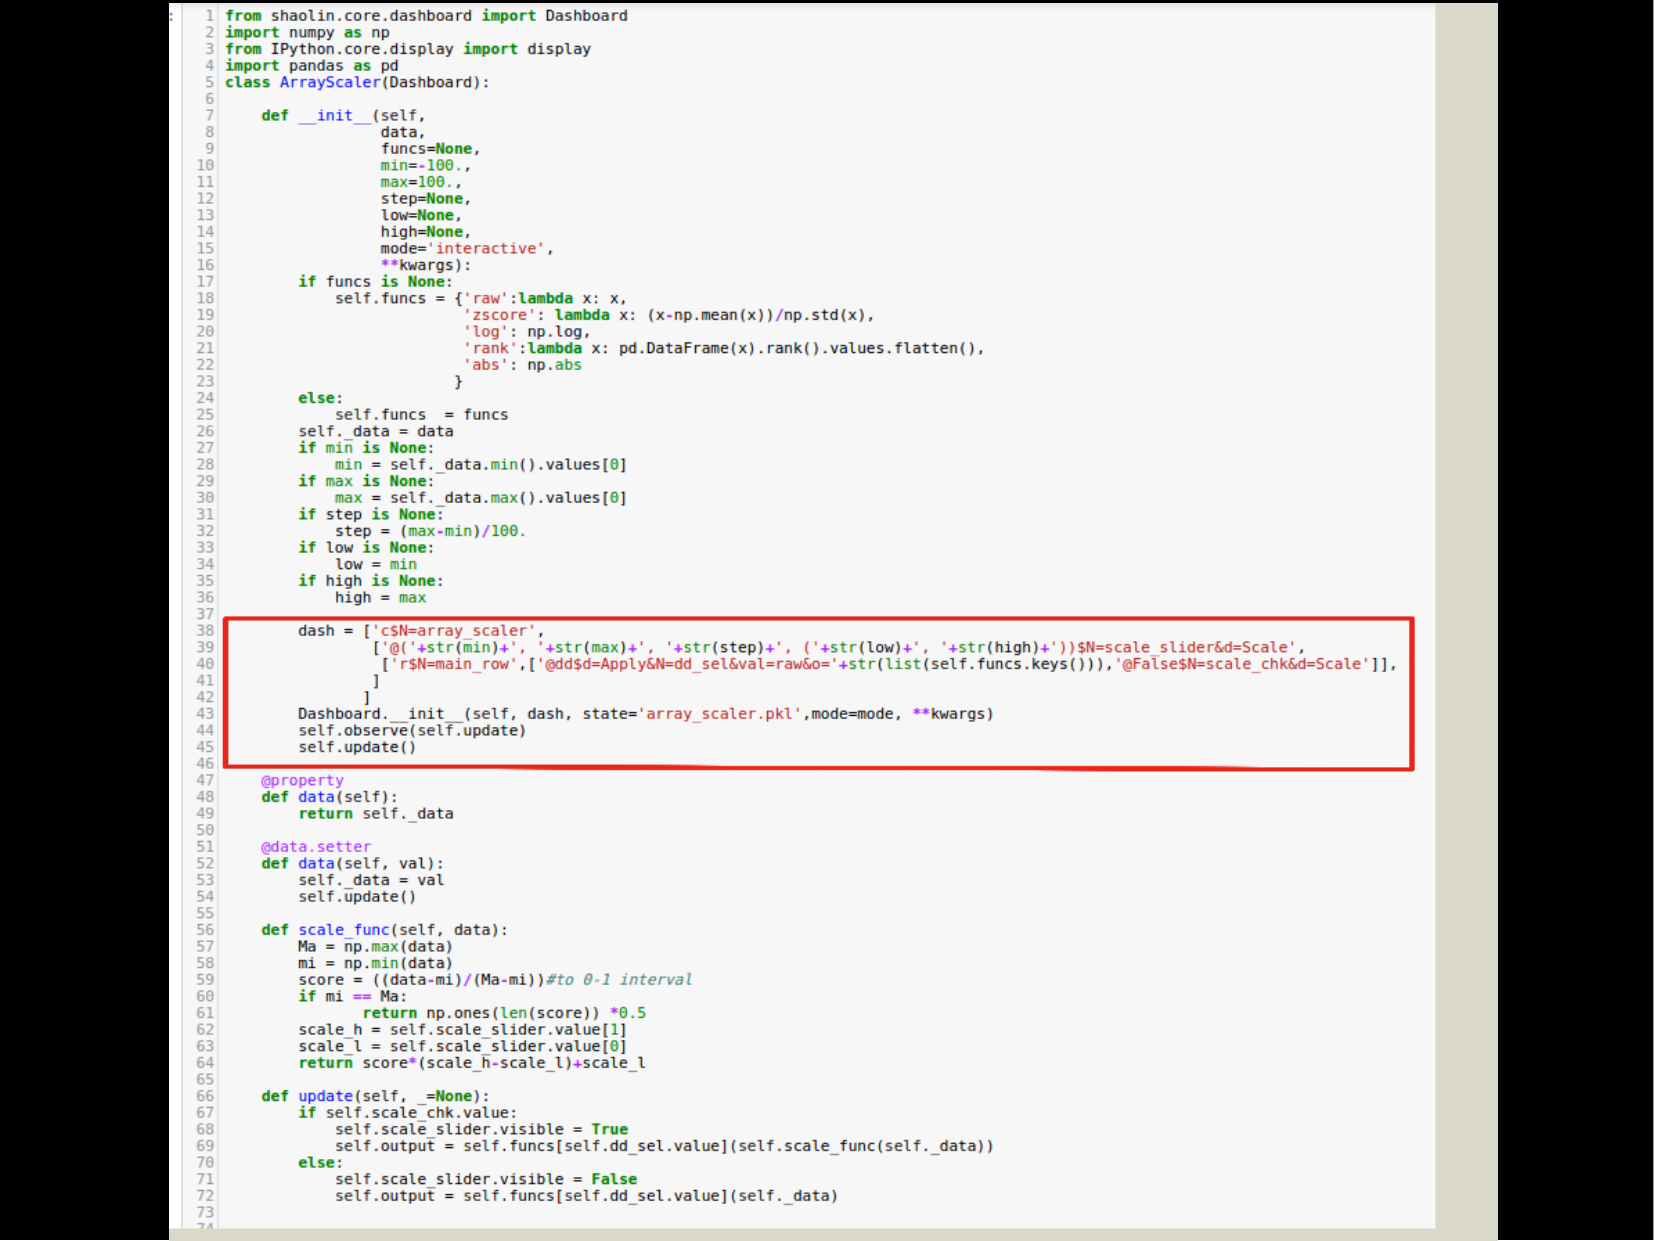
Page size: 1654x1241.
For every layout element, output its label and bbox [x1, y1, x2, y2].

picture [169, 3, 1498, 1241]
